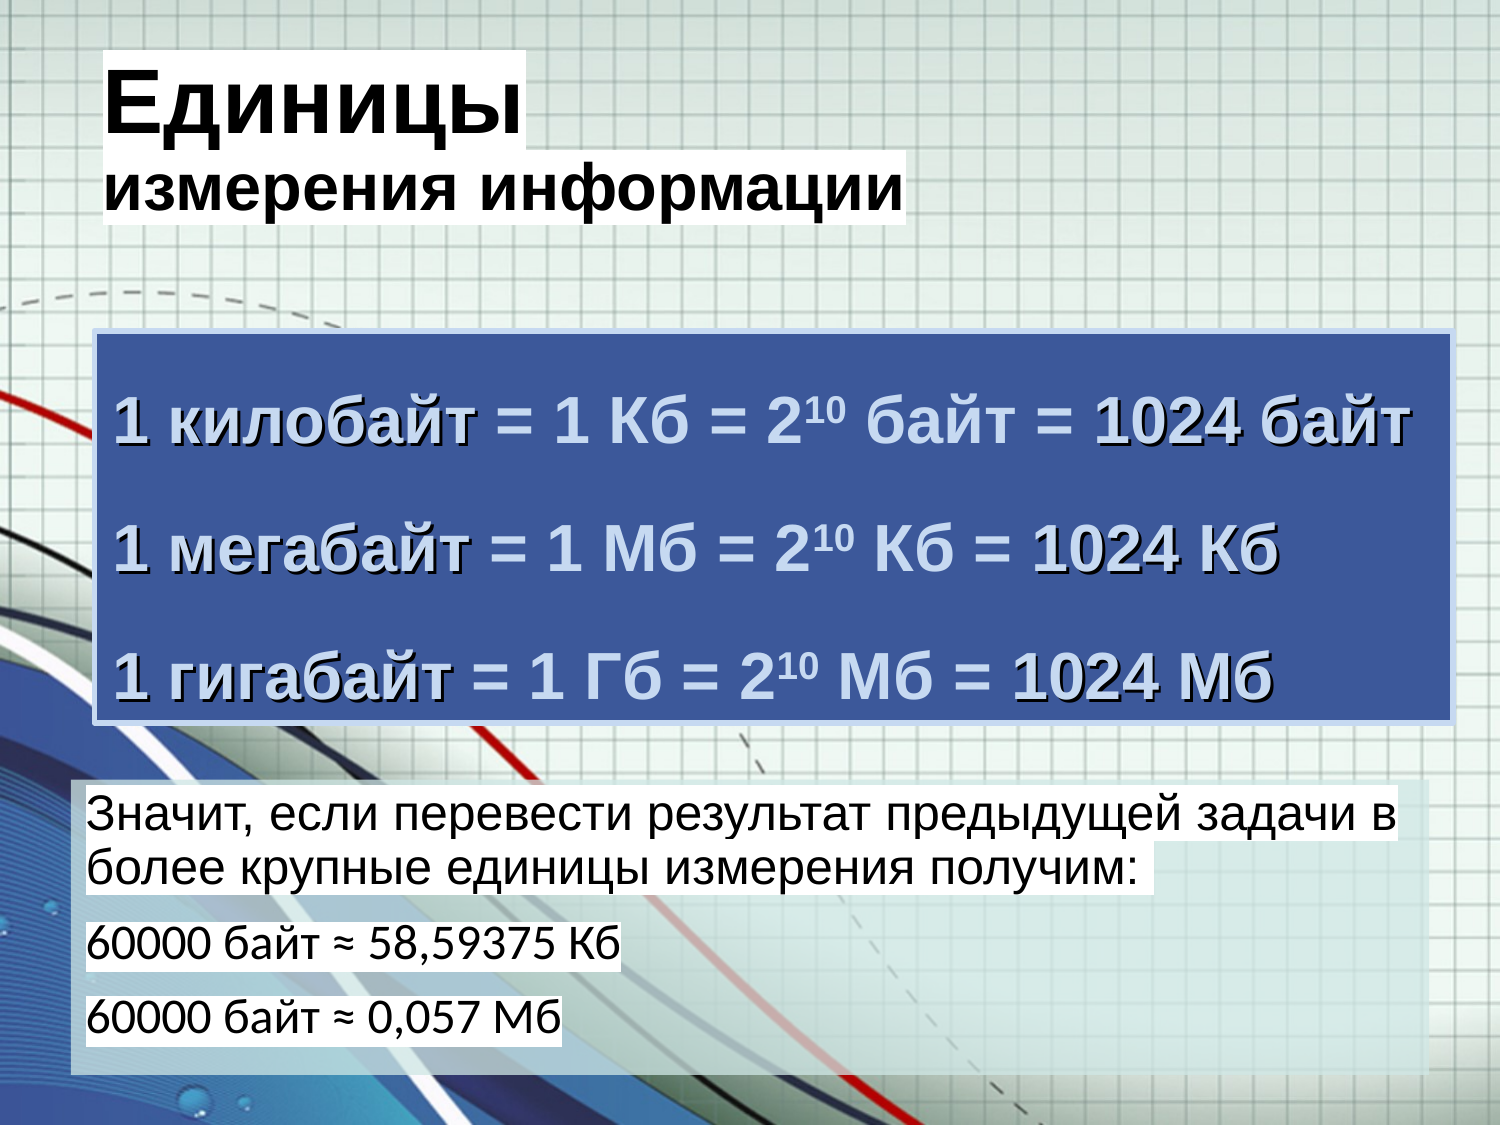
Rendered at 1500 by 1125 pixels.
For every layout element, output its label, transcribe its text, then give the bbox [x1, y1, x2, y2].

list Значит, если перевести результат предыдущей задачи в более крупные единицы измерения получим: 60000 байт ≈ 58,59375 Кб 60000 байт ≈ 0,057 Мб [70, 779, 1430, 1075]
picture [0, 0, 1500, 1125]
title Единицы измерения информации [88, 30, 1382, 249]
text_box 1 килобайт = 1 Кб = 210 байт = 1024 байт 1 мегабайт = 1 Мб = 210 Кб = 1024 Кб 1 гигабайт = 1 Гб = 210 Мб = 1024 Мб [94, 330, 1453, 709]
